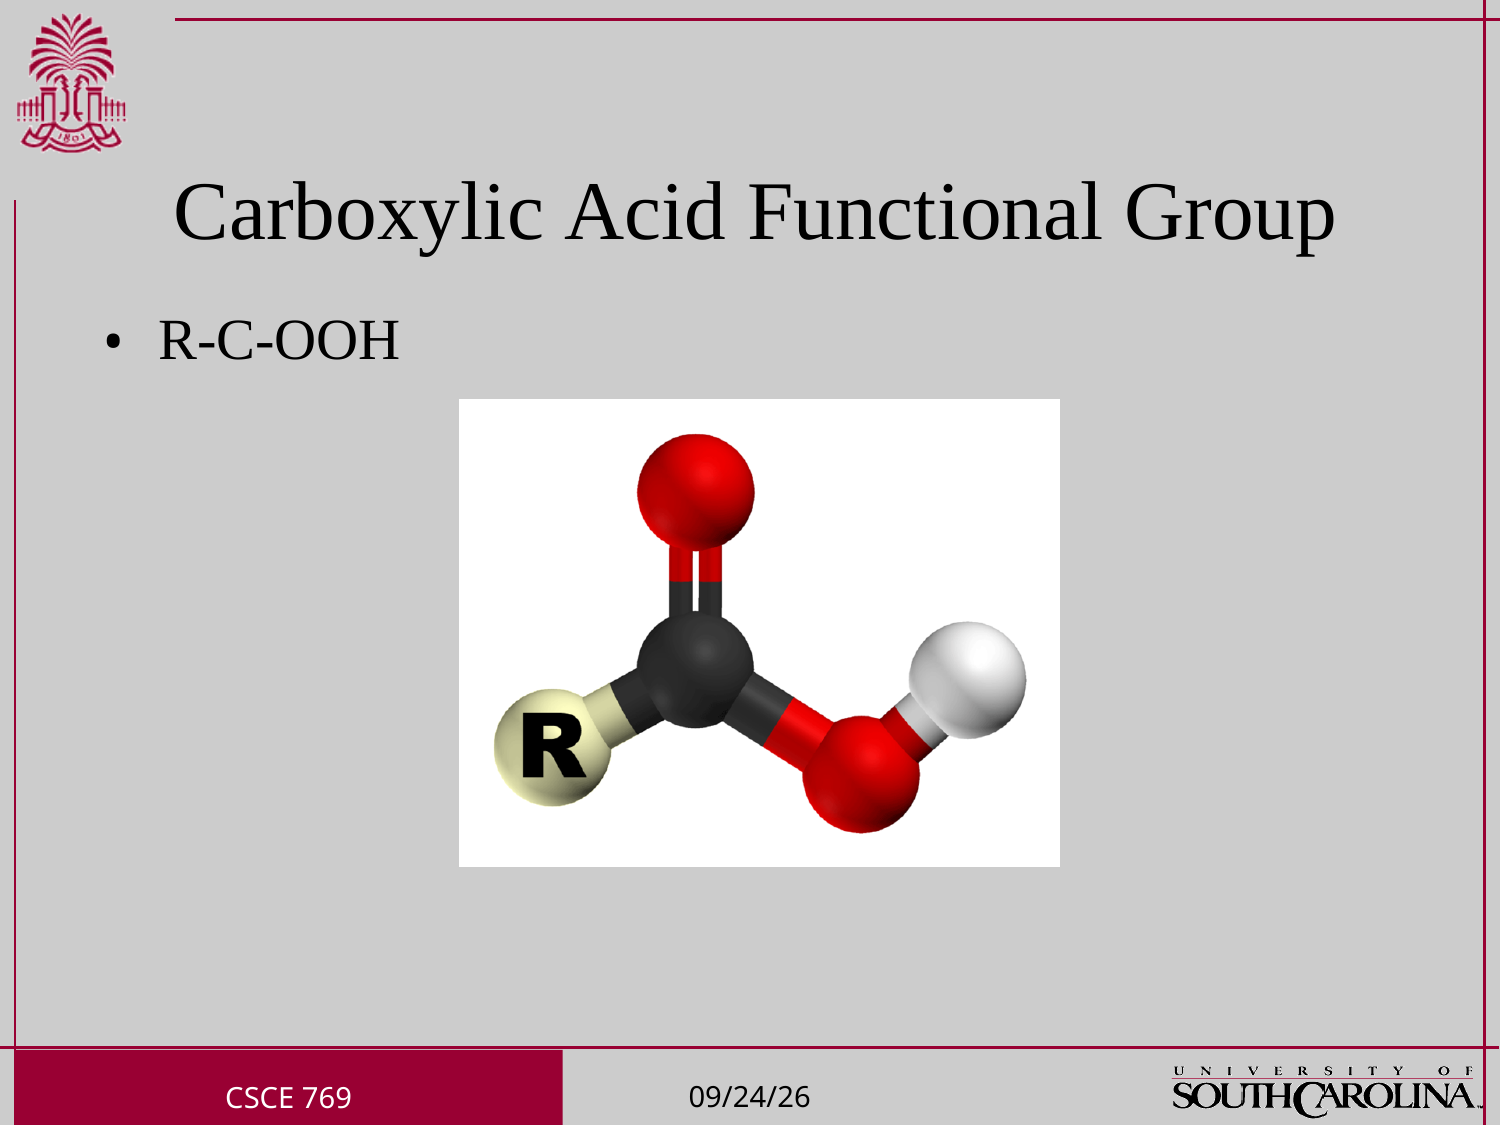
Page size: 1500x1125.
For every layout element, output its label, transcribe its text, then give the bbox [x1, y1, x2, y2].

title Carboxylic Acid Functional Group [87, 77, 1426, 266]
picture [459, 399, 1060, 867]
list R-C-OOH [87, 299, 1426, 963]
picture [12, 12, 131, 155]
picture [1162, 1049, 1483, 1125]
